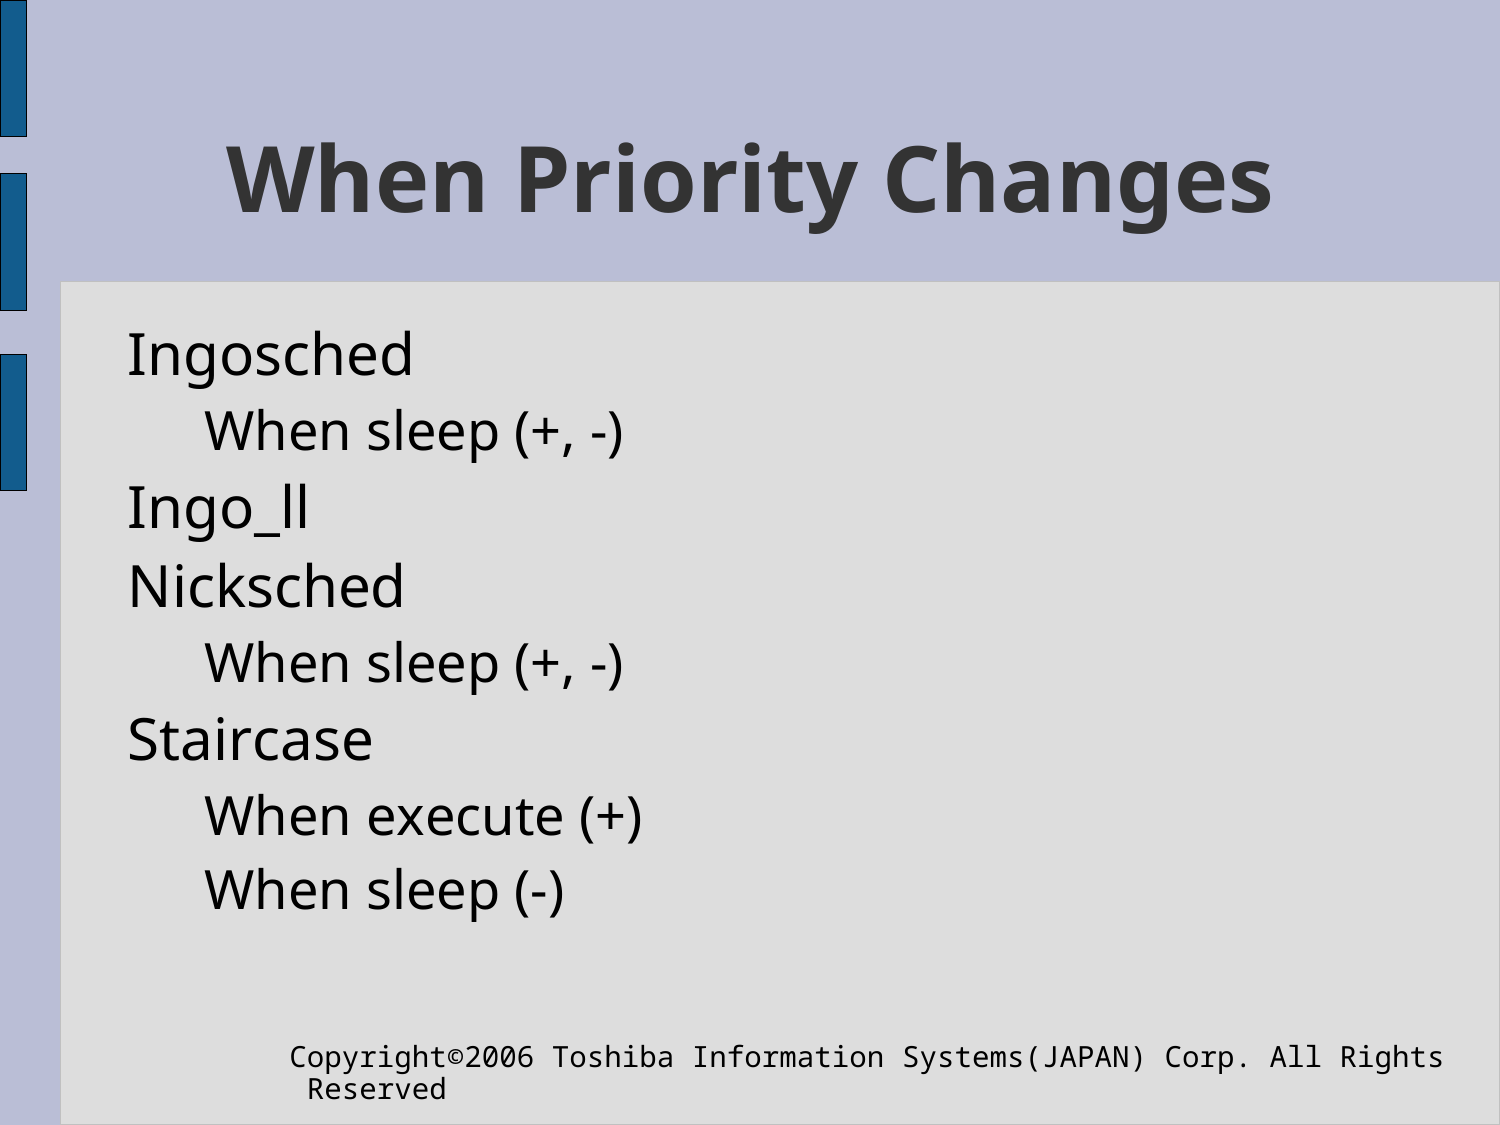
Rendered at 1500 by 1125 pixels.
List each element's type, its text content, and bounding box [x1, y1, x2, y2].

list Ingosched When sleep (+, -) Ingo_ll Nicksched When sleep (+, -) Staircase When execute (+) When sleep (-) [110, 312, 1392, 1022]
title When Priority Changes [110, 82, 1392, 271]
